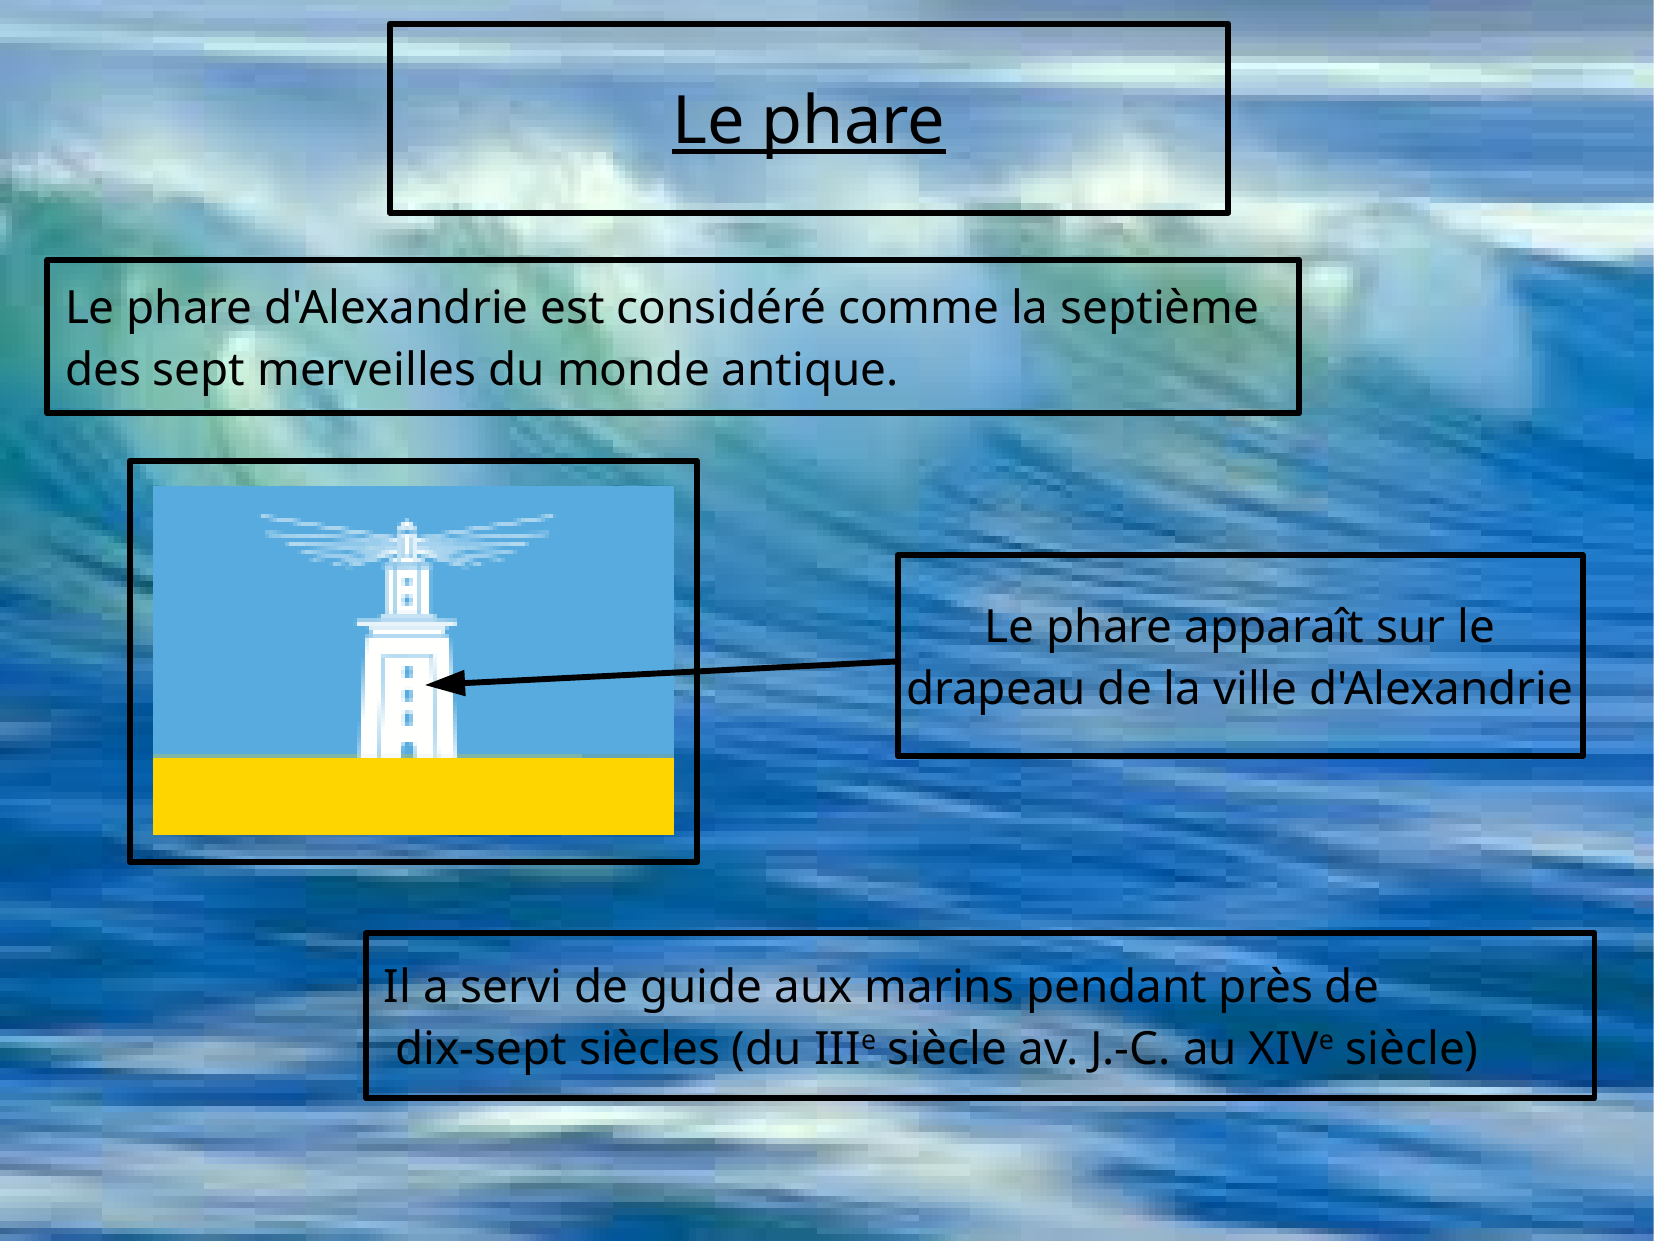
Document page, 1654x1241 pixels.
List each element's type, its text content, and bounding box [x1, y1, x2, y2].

text_box Le phare d'Alexandrie est considéré comme la septième des sept merveilles du monde antique. [47, 259, 1300, 414]
text_box Le phare [389, 23, 1229, 213]
text_box Il a servi de guide aux marins pendant près de dix-sept siècles (du IIIe siècle av. J.-C. au XIVe siècle) [366, 933, 1595, 1099]
text_box Le phare apparaît sur le drapeau de la ville d'Alexandrie [897, 555, 1583, 756]
picture [0, 0, 1654, 1241]
